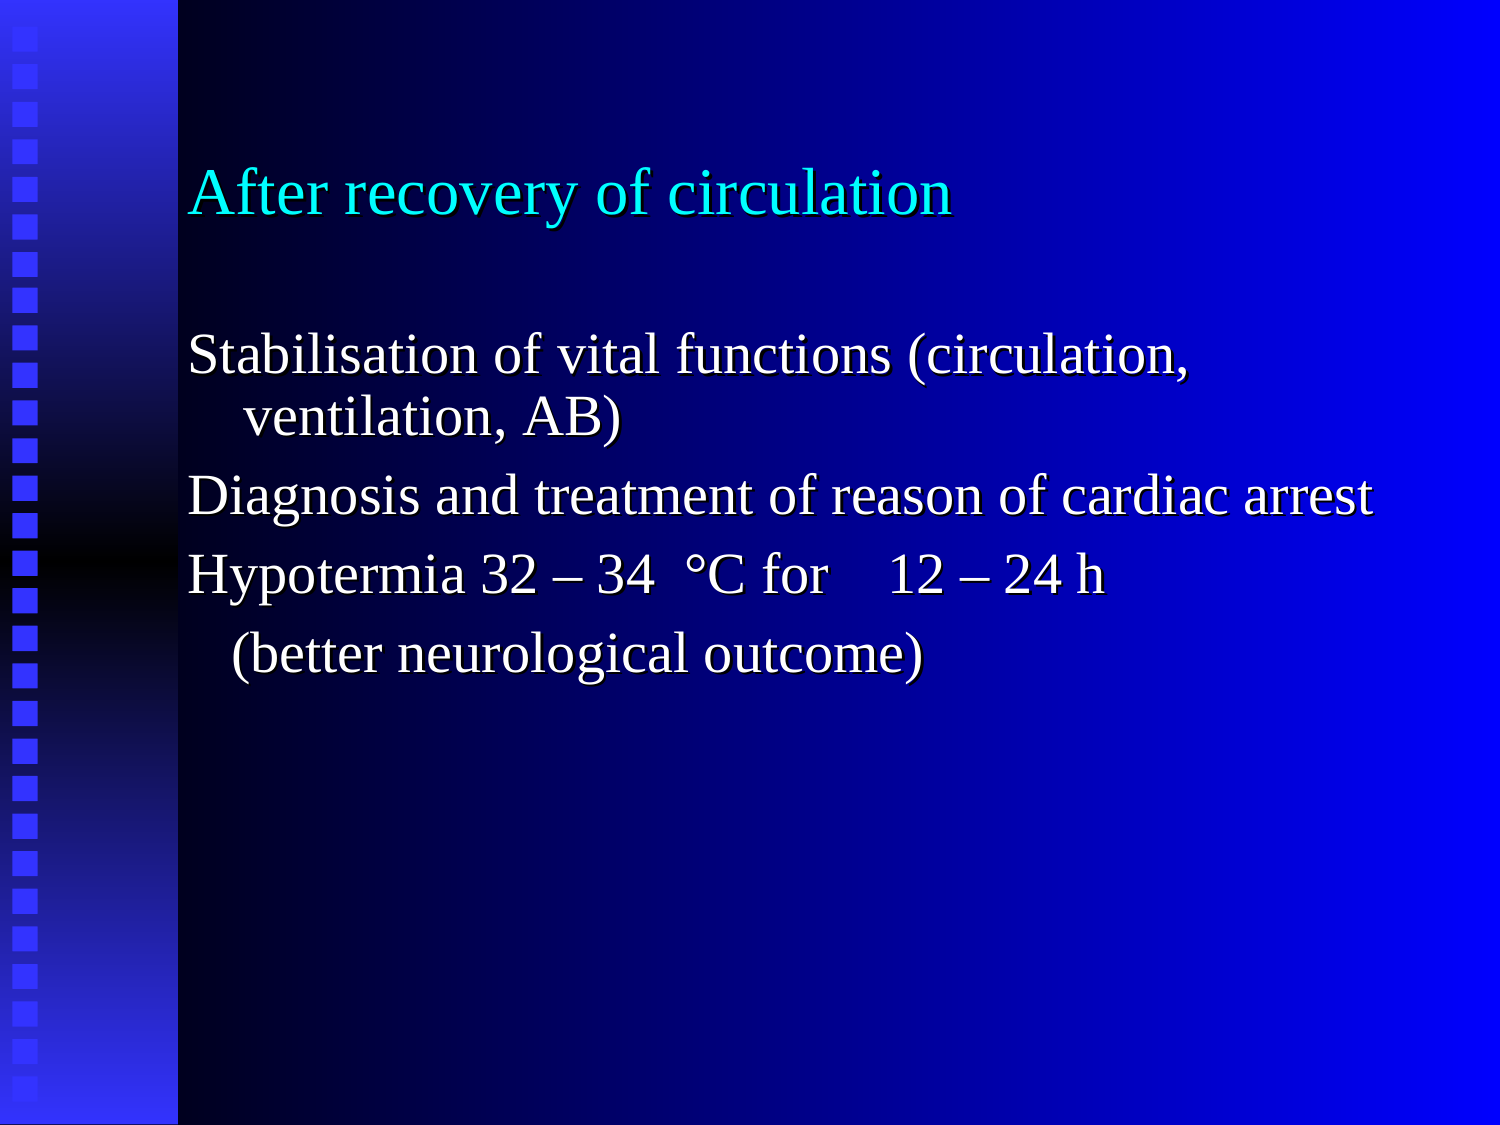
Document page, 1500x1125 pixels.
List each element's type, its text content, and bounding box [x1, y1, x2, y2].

title After recovery of circulation [187, 99, 1463, 288]
list Stabilisation of vital functions (circulation, ventilation, AB) Diagnosis and treatment of reason of cardiac arrest Hypotermia 32 – 34 °C for 12 – 24 h (better neurological outcome) [187, 324, 1463, 1001]
